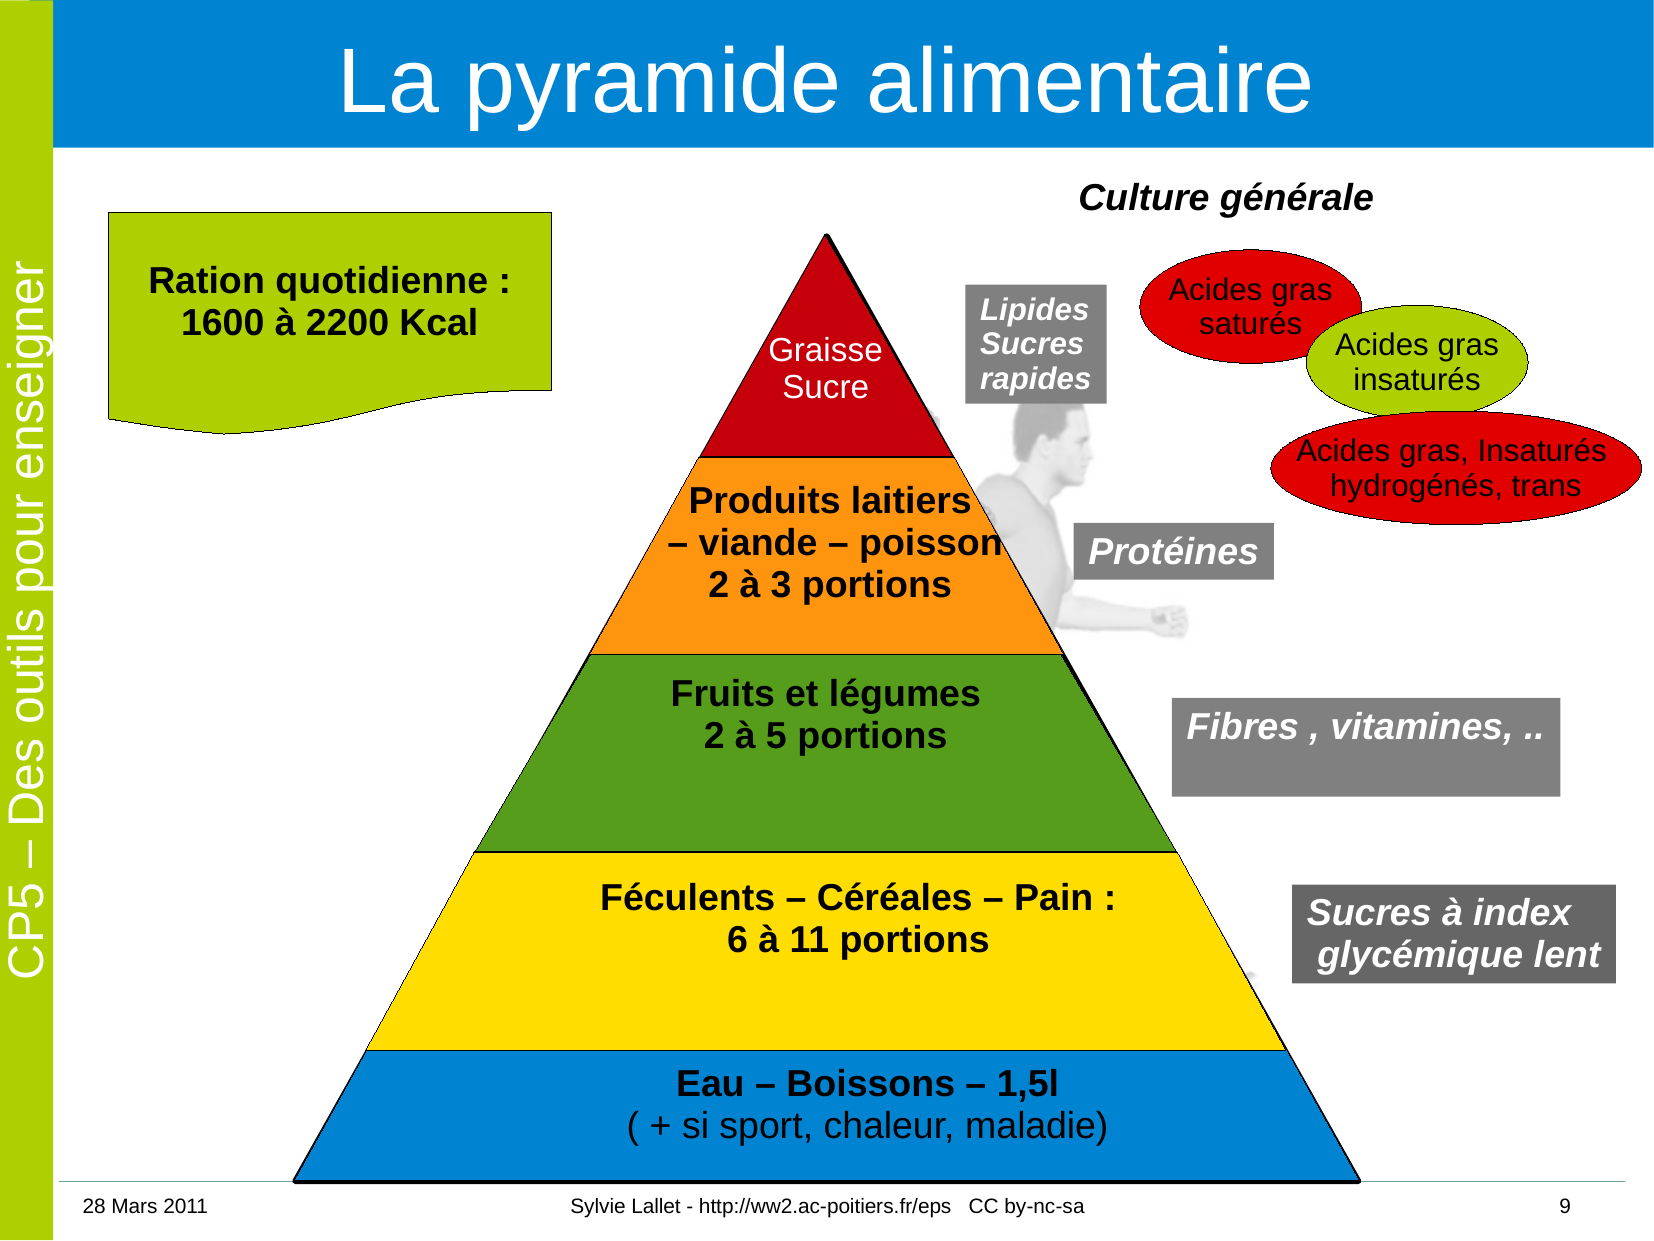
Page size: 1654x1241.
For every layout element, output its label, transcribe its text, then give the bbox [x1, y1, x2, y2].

text_box Culture générale [1063, 168, 1389, 226]
text_box Acides gras saturés [1139, 249, 1362, 364]
text_box Fibres , vitamines, .. [1171, 697, 1561, 797]
title La pyramide alimentaire [82, 21, 1571, 141]
text_box Acides gras, Insaturés hydrogénés, trans [1270, 411, 1642, 525]
text_box Produits laitiers – viande – poisson 2 à 3 portions [642, 472, 1018, 614]
text_box Ration quotidienne : 1600 à 2200 Kcal [108, 212, 552, 435]
text_box Graisse Sucre [700, 234, 954, 457]
text_box Féculents – Céréales – Pain : 6 à 11 portions [585, 868, 1132, 968]
text_box [293, 559, 1360, 1181]
text_box [690, 457, 963, 472]
text_box Eau – Boissons – 1,5l ( + si sport, chaleur, maladie) [611, 1055, 1124, 1159]
text_box Fruits et légumes 2 à 5 portions [655, 664, 996, 764]
text_box Protéines [1073, 522, 1274, 580]
text_box Sucres à index glycémique lent [1292, 884, 1616, 984]
text_box Acides gras insaturés [1306, 305, 1529, 416]
text_box Lipides Sucres rapides [965, 284, 1107, 404]
